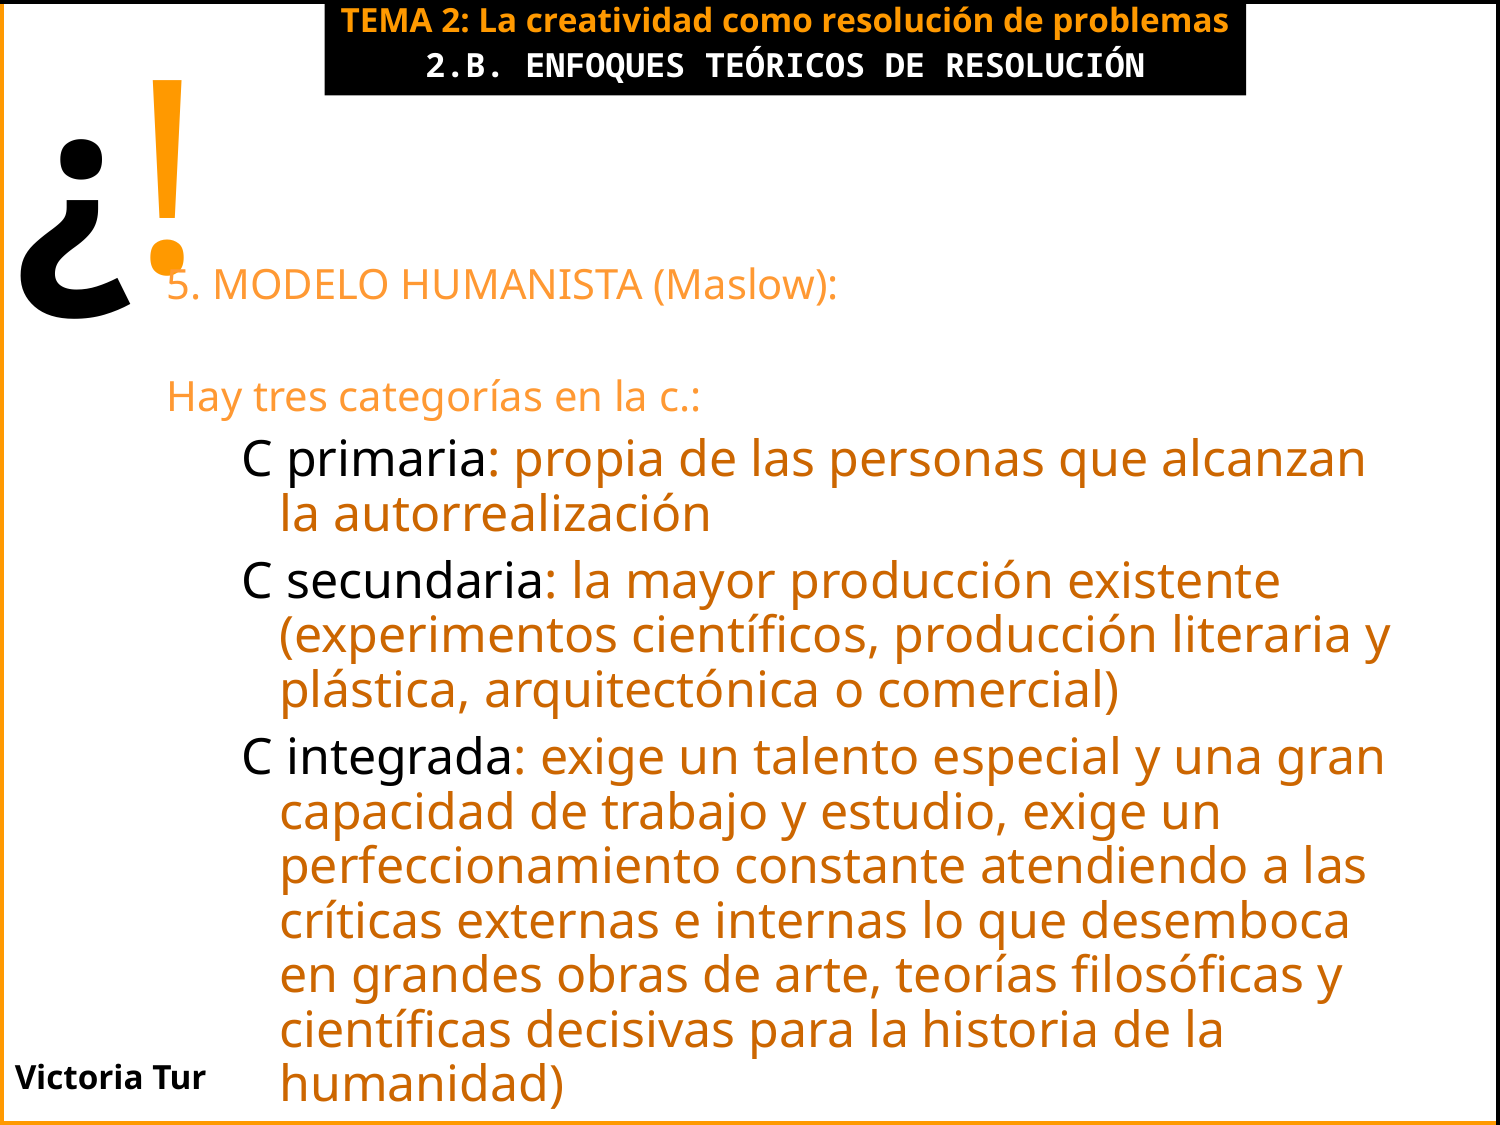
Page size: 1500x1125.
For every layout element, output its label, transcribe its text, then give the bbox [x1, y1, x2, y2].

list 5. MODELO HUMANISTA (Maslow): Hay tres categorías en la c.: C primaria: propia de las personas que alcanzan la autorrealización C secundaria: la mayor producción existente (experimentos científicos, producción literaria y plástica, arquitectónica o comercial) C integrada: exige un talento especial y una gran capacidad de trabajo y estudio, exige un perfeccionamiento constante atendiendo a las críticas externas e internas lo que desemboca en grandes obras de arte, teorías filosóficas y científicas decisivas para la historia de la humanidad) [76, 255, 1427, 1125]
